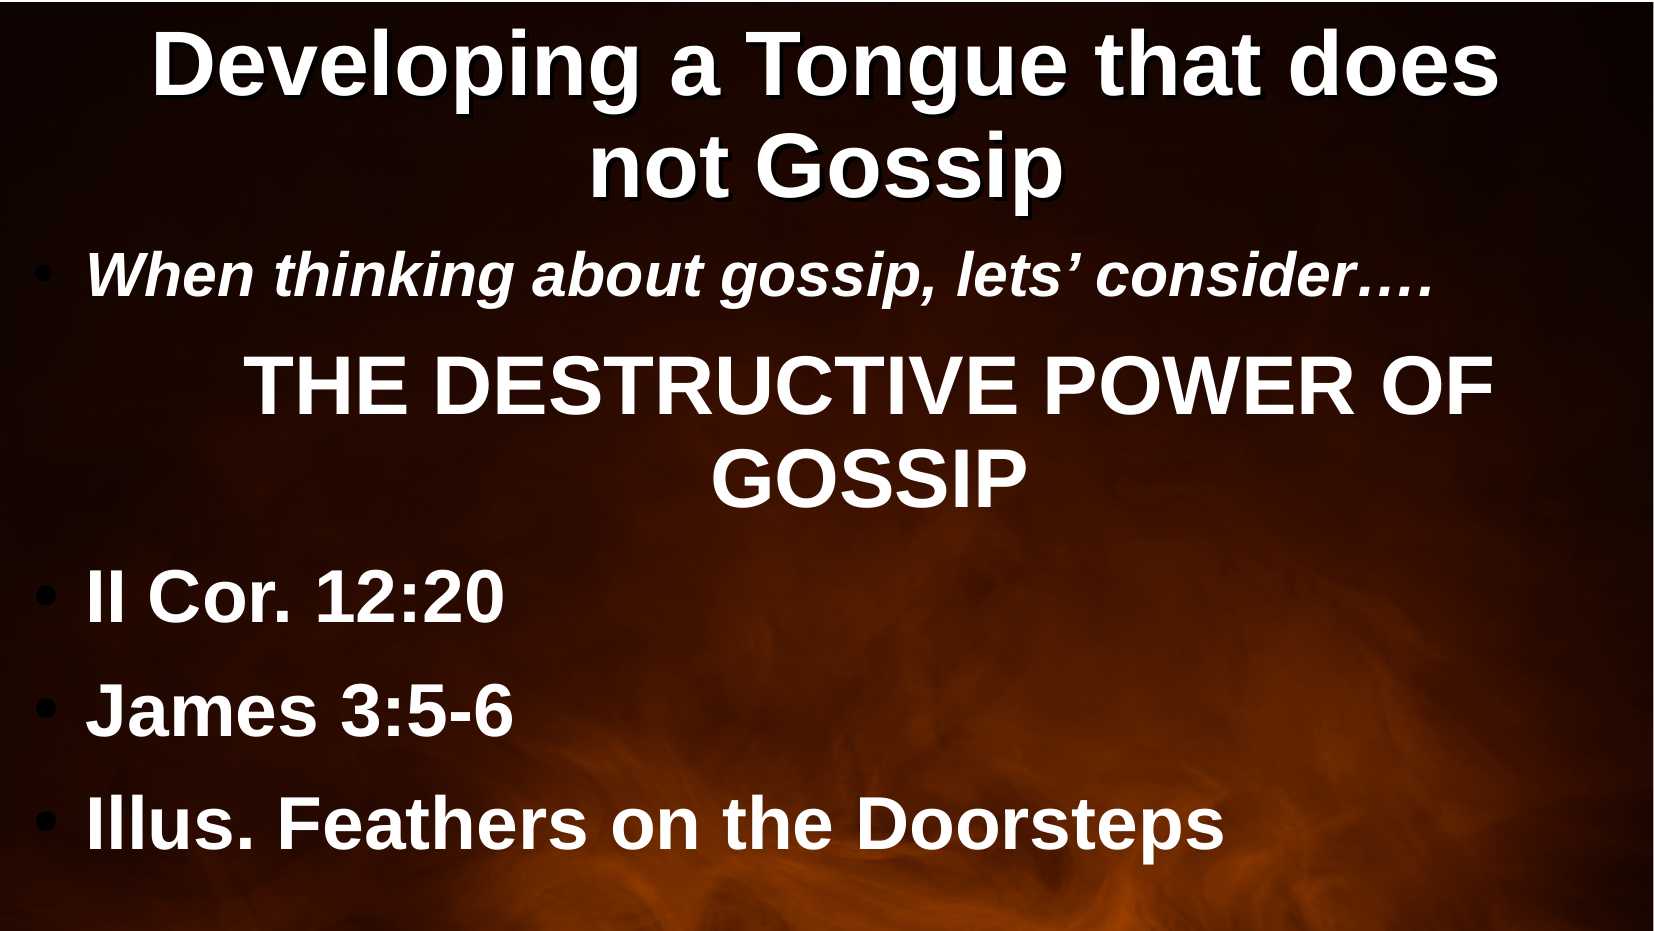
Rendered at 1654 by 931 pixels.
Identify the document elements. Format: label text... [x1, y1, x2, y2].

list When thinking about gossip, lets’ consider…. THE DESTRUCTIVE POWER OF GOSSIP II Cor. 12:20 James 3:5-6 Illus. Feathers on the Doorsteps [15, 240, 1654, 931]
title Developing a Tongue that does not Gossip [82, 12, 1571, 218]
picture [0, 2, 1654, 931]
